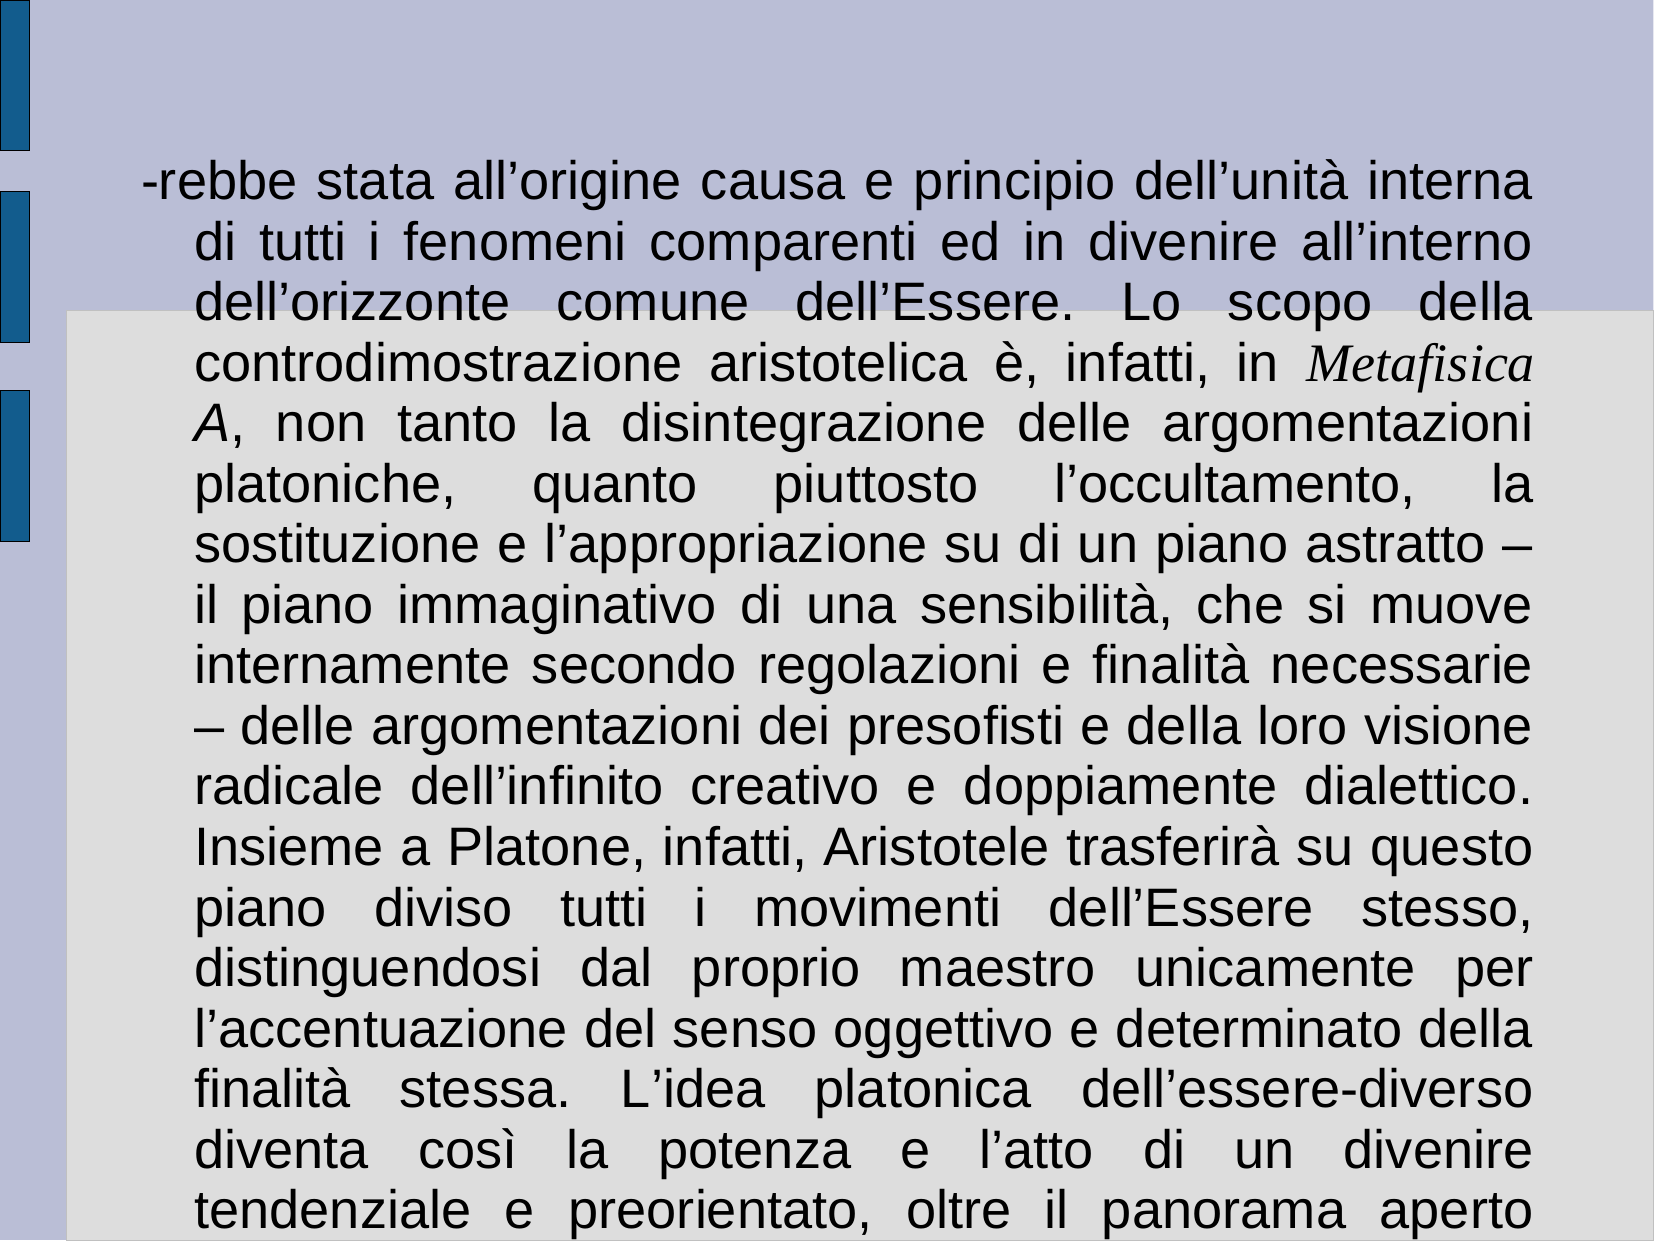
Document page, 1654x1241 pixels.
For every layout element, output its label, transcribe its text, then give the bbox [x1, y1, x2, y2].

list -rebbe stata all’origine causa e principio dell’unità interna di tutti i fenomeni comparenti ed in divenire all’interno dell’orizzonte comune dell’Essere. Lo scopo della controdimostrazione aristotelica è, infatti, in Metafisica A, non tanto la disintegrazione delle argomentazioni platoniche, quanto piuttosto l’occultamento, la sostituzione e l’appropriazione su di un piano astratto – il piano immaginativo di una sensibilità, che si muove internamente secondo regolazioni e finalità necessarie – delle argomentazioni dei presofisti e della loro visione radicale dell’infinito creativo e doppiamente dialettico. Insieme a Platone, infatti, Aristotele trasferirà su questo piano diviso tutti i movimenti dell’Essere stesso, distinguendosi dal proprio maestro unicamente per l’accentuazione del senso oggettivo e determinato della finalità stessa. L’idea platonica dell’essere-diverso diventa così la potenza e l’atto di un divenire tendenziale e preorientato, oltre il panorama aperto delle differenze. [123, 150, 1536, 1241]
title [121, 91, 1534, 299]
